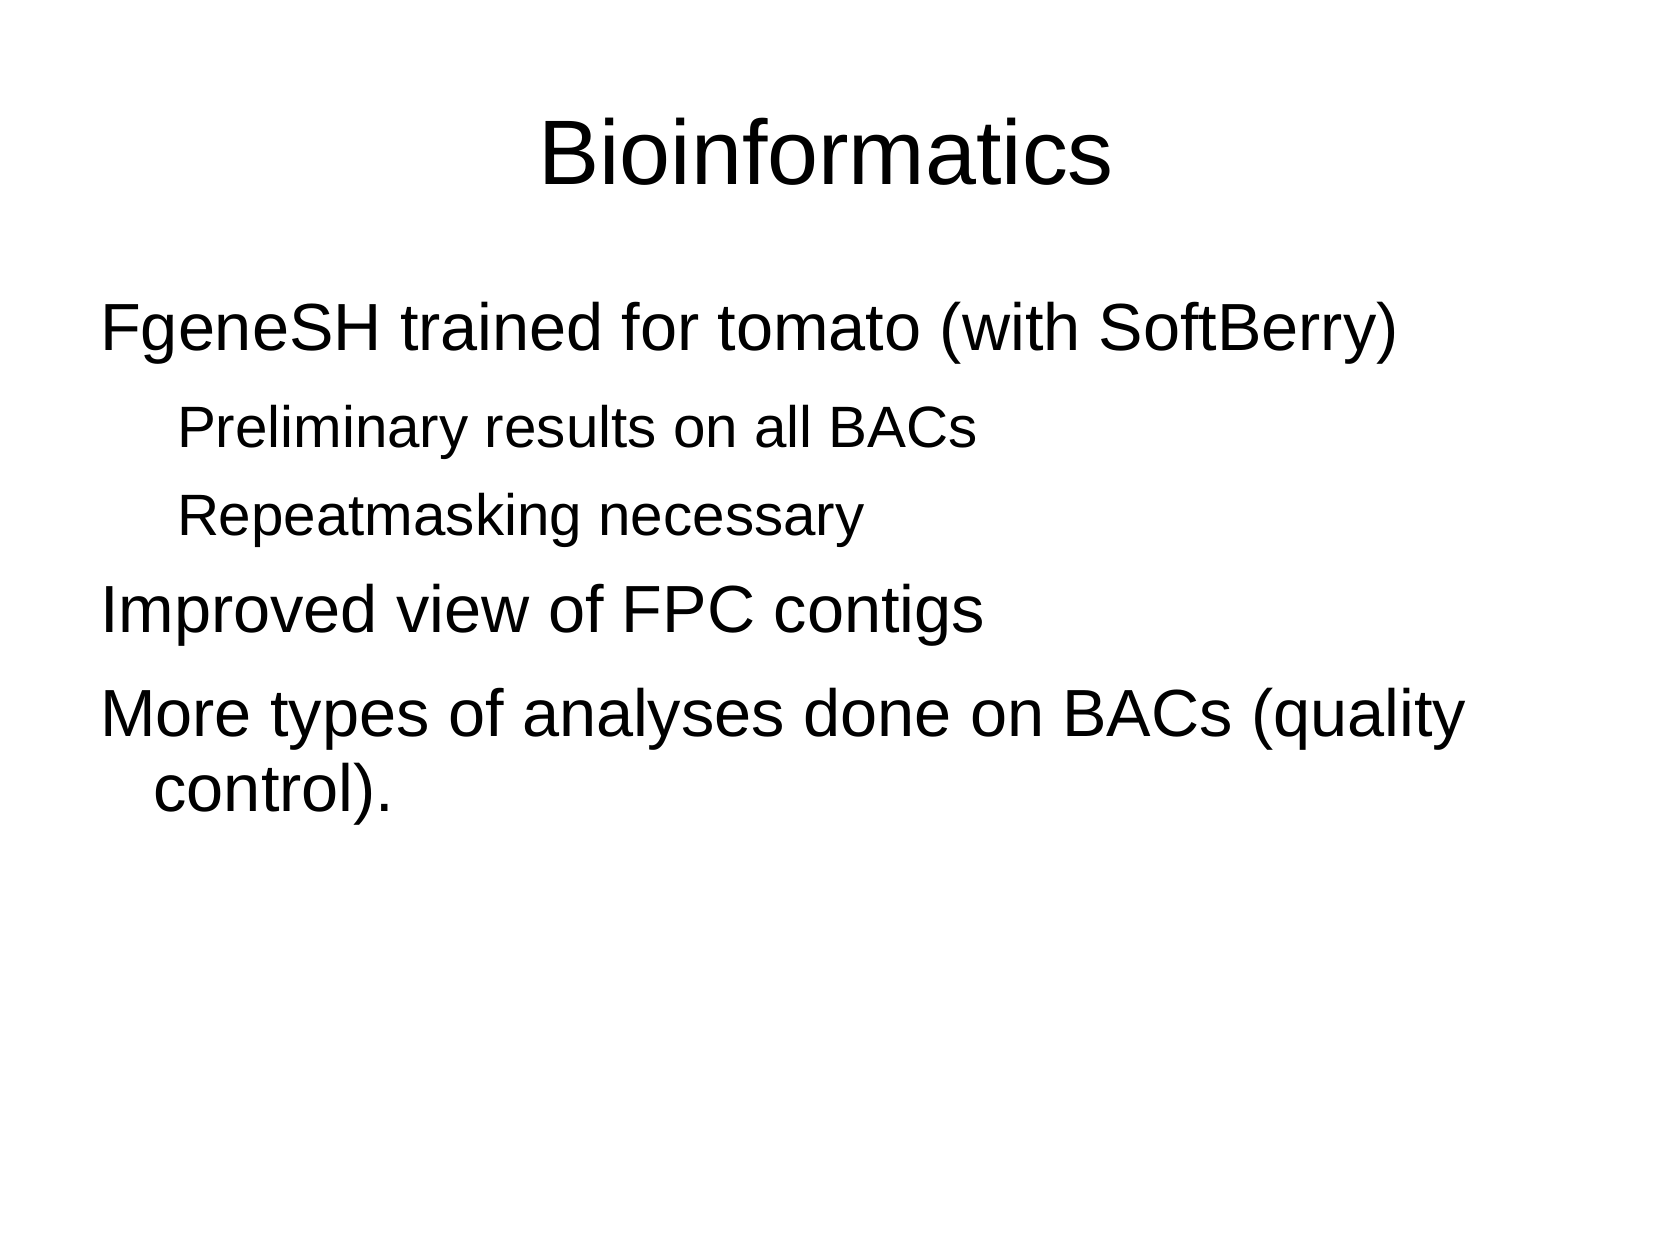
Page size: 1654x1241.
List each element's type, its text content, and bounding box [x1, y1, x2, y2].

list FgeneSH trained for tomato (with SoftBerry) Preliminary results on all BACs Repeatmasking necessary Improved view of FPC contigs More types of analyses done on BACs (quality control). [82, 290, 1571, 1109]
title Bioinformatics [82, 49, 1571, 257]
